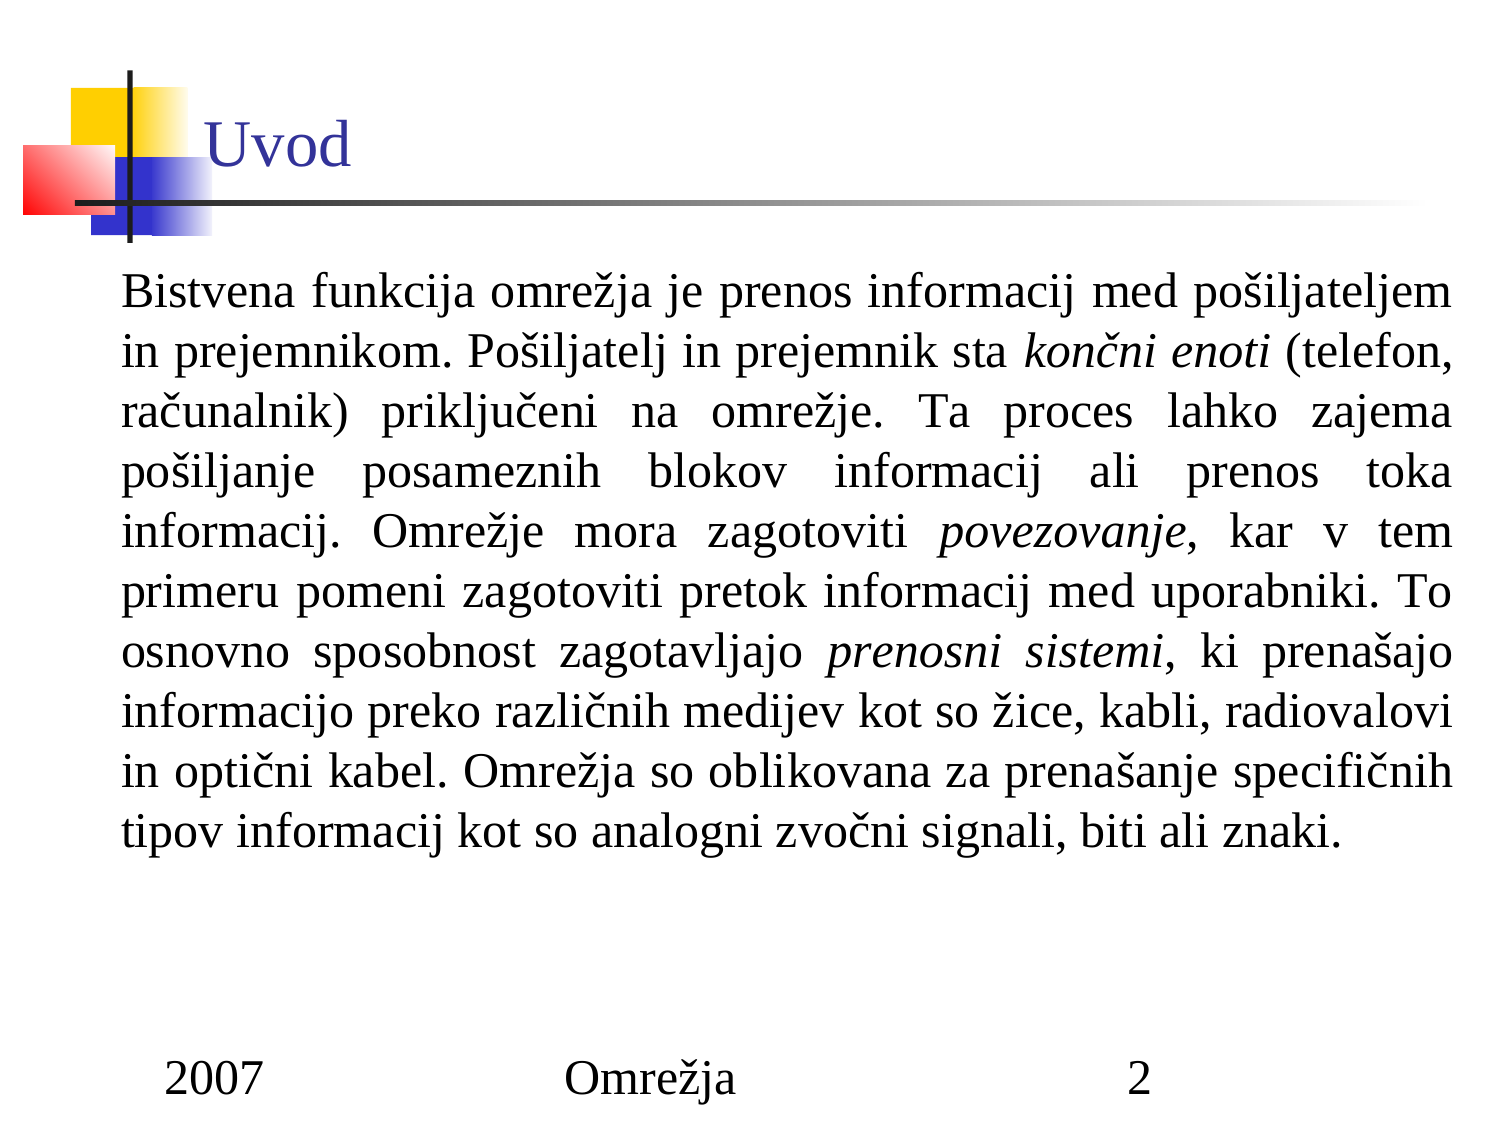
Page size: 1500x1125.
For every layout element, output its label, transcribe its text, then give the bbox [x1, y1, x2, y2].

title Uvod [188, 92, 1468, 188]
list Bistvena funkcija omrežja je prenos informacij med pošiljateljem in prejemnikom. Pošiljatelj in prejemnik sta končni enoti (telefon, računalnik) priključeni na omrežje. Ta proces lahko zajema pošiljanje posameznih blokov informacij ali prenos toka informacij. Omrežje mora zagotoviti povezovanje, kar v tem primeru pomeni zagotoviti pretok informacij med uporabniki. To osnovno sposobnost zagotavljajo prenosni sistemi, ki prenašajo informacijo preko različnih medijev kot so žice, kabli, radiovalovi in optični kabel. Omrežja so oblikovana za prenašanje specifičnih tipov informacij kot so analogni zvočni signali, biti ali znaki. [50, 249, 1469, 1007]
